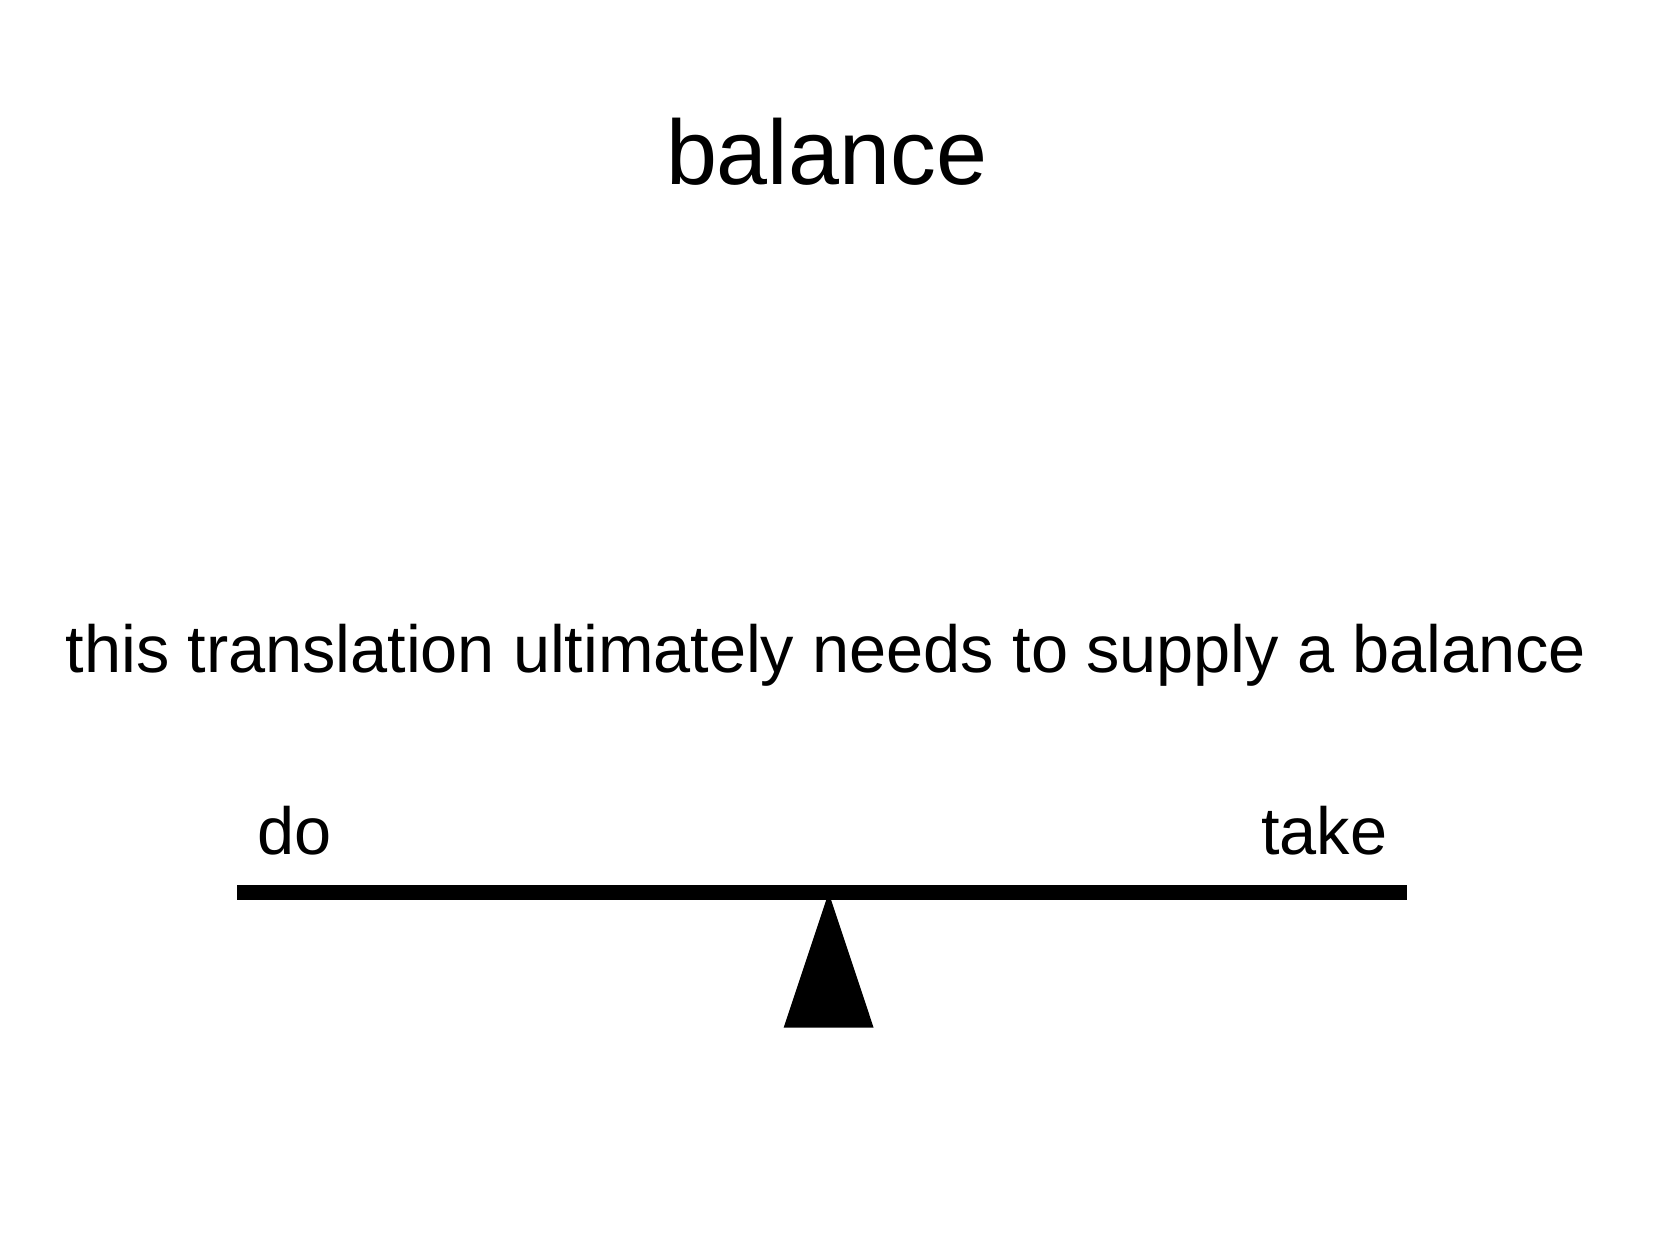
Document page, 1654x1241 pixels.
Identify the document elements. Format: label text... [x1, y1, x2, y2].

text_box do [242, 786, 347, 876]
text_box [783, 892, 874, 1028]
title balance [82, 49, 1571, 257]
text_box take [1246, 786, 1403, 877]
subtitle this translation ultimately needs to supply a balance [0, 290, 1654, 1010]
